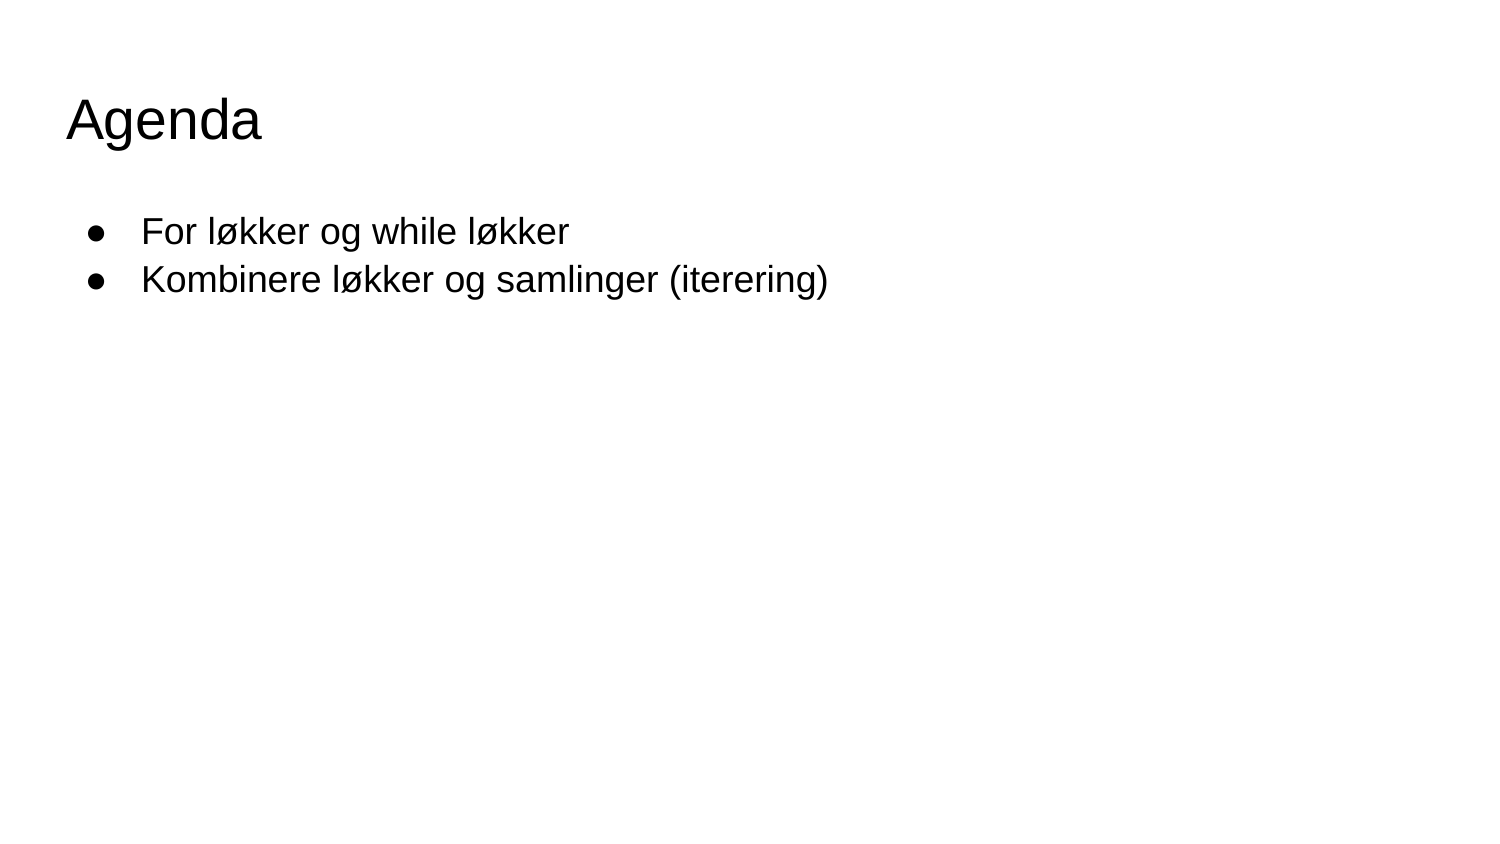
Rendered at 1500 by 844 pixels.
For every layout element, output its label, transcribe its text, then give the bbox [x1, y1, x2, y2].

title Agenda [51, 72, 1449, 167]
list For løkker og while løkker Kombinere løkker og samlinger (iterering) [51, 189, 1449, 750]
